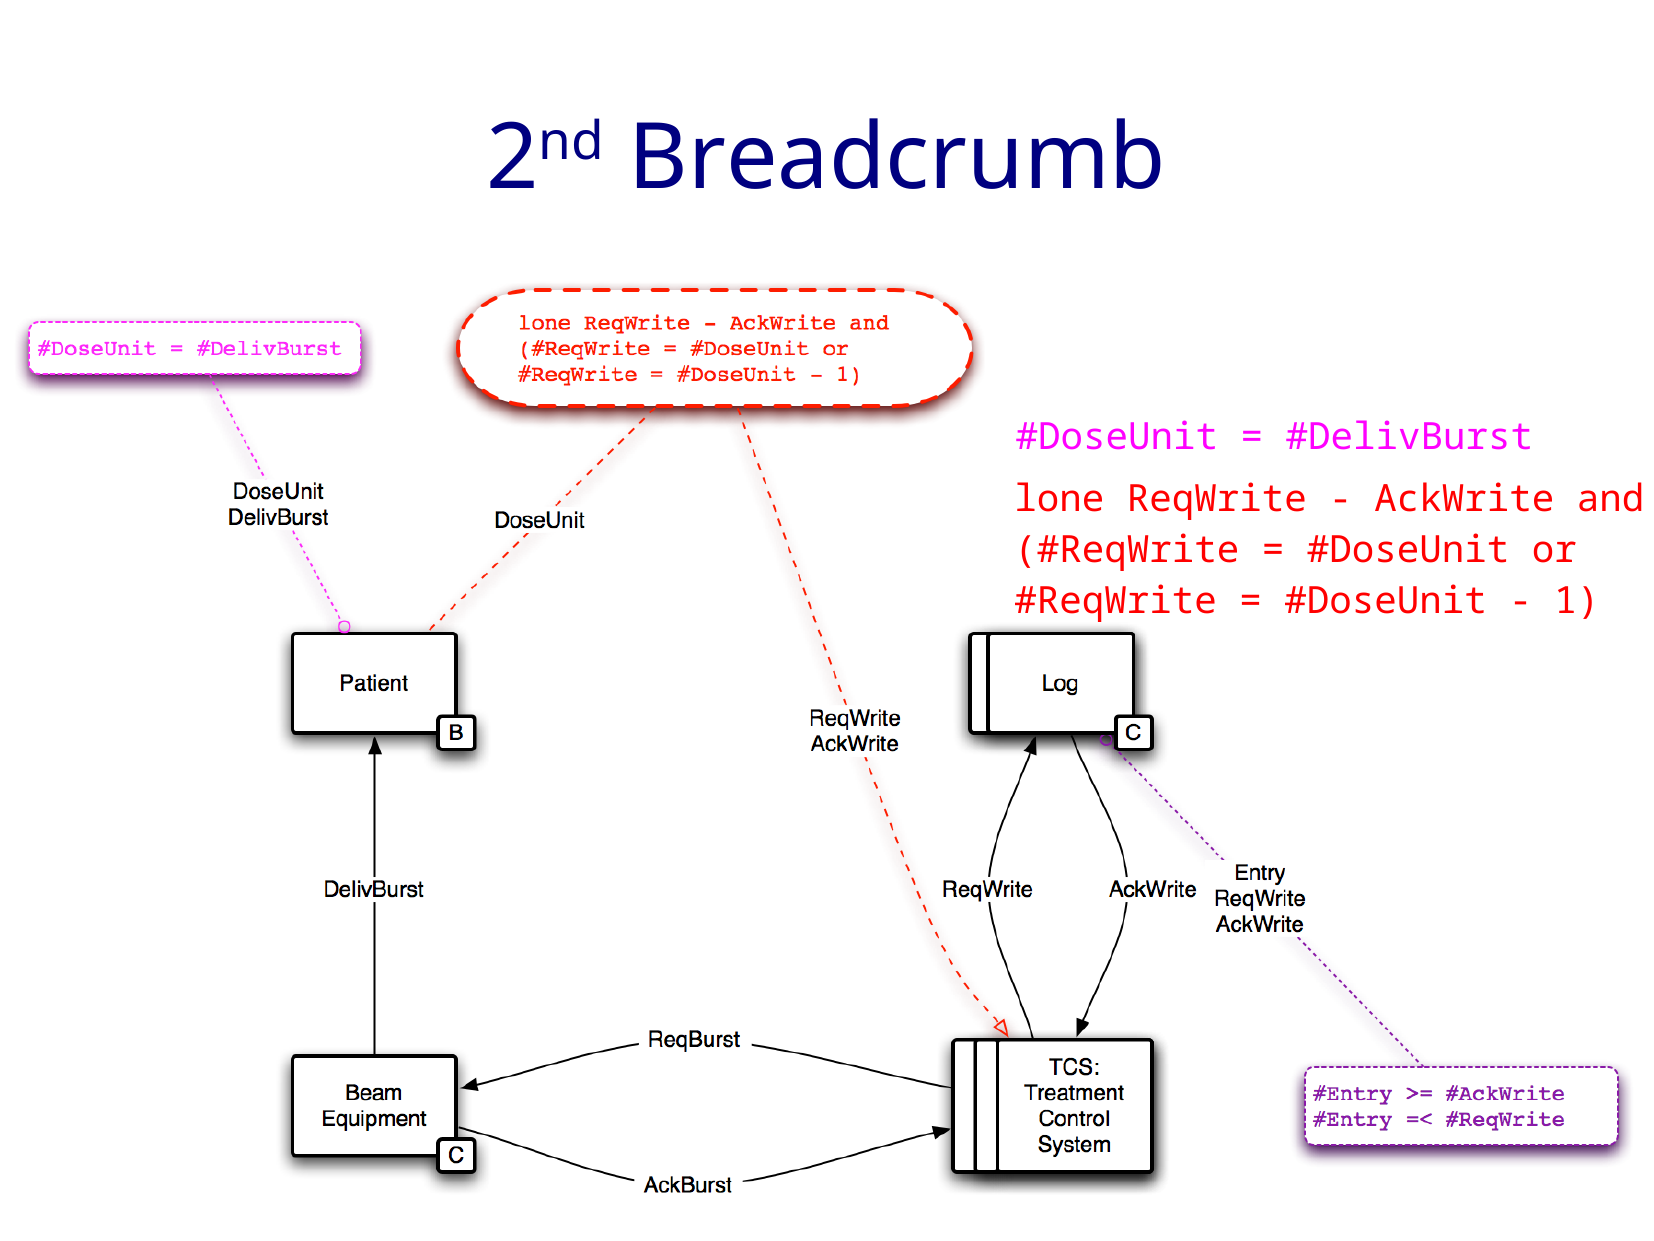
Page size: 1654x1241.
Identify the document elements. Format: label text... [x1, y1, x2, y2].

title 2nd Breadcrumb [82, 49, 1571, 257]
text_box #DoseUnit = #DelivBurst [1000, 402, 1563, 461]
picture [0, 260, 1654, 1216]
text_box lone ReqWrite - AckWrite and (#ReqWrite = #DoseUnit or #ReqWrite = #DoseUnit - 1) [999, 463, 1654, 610]
